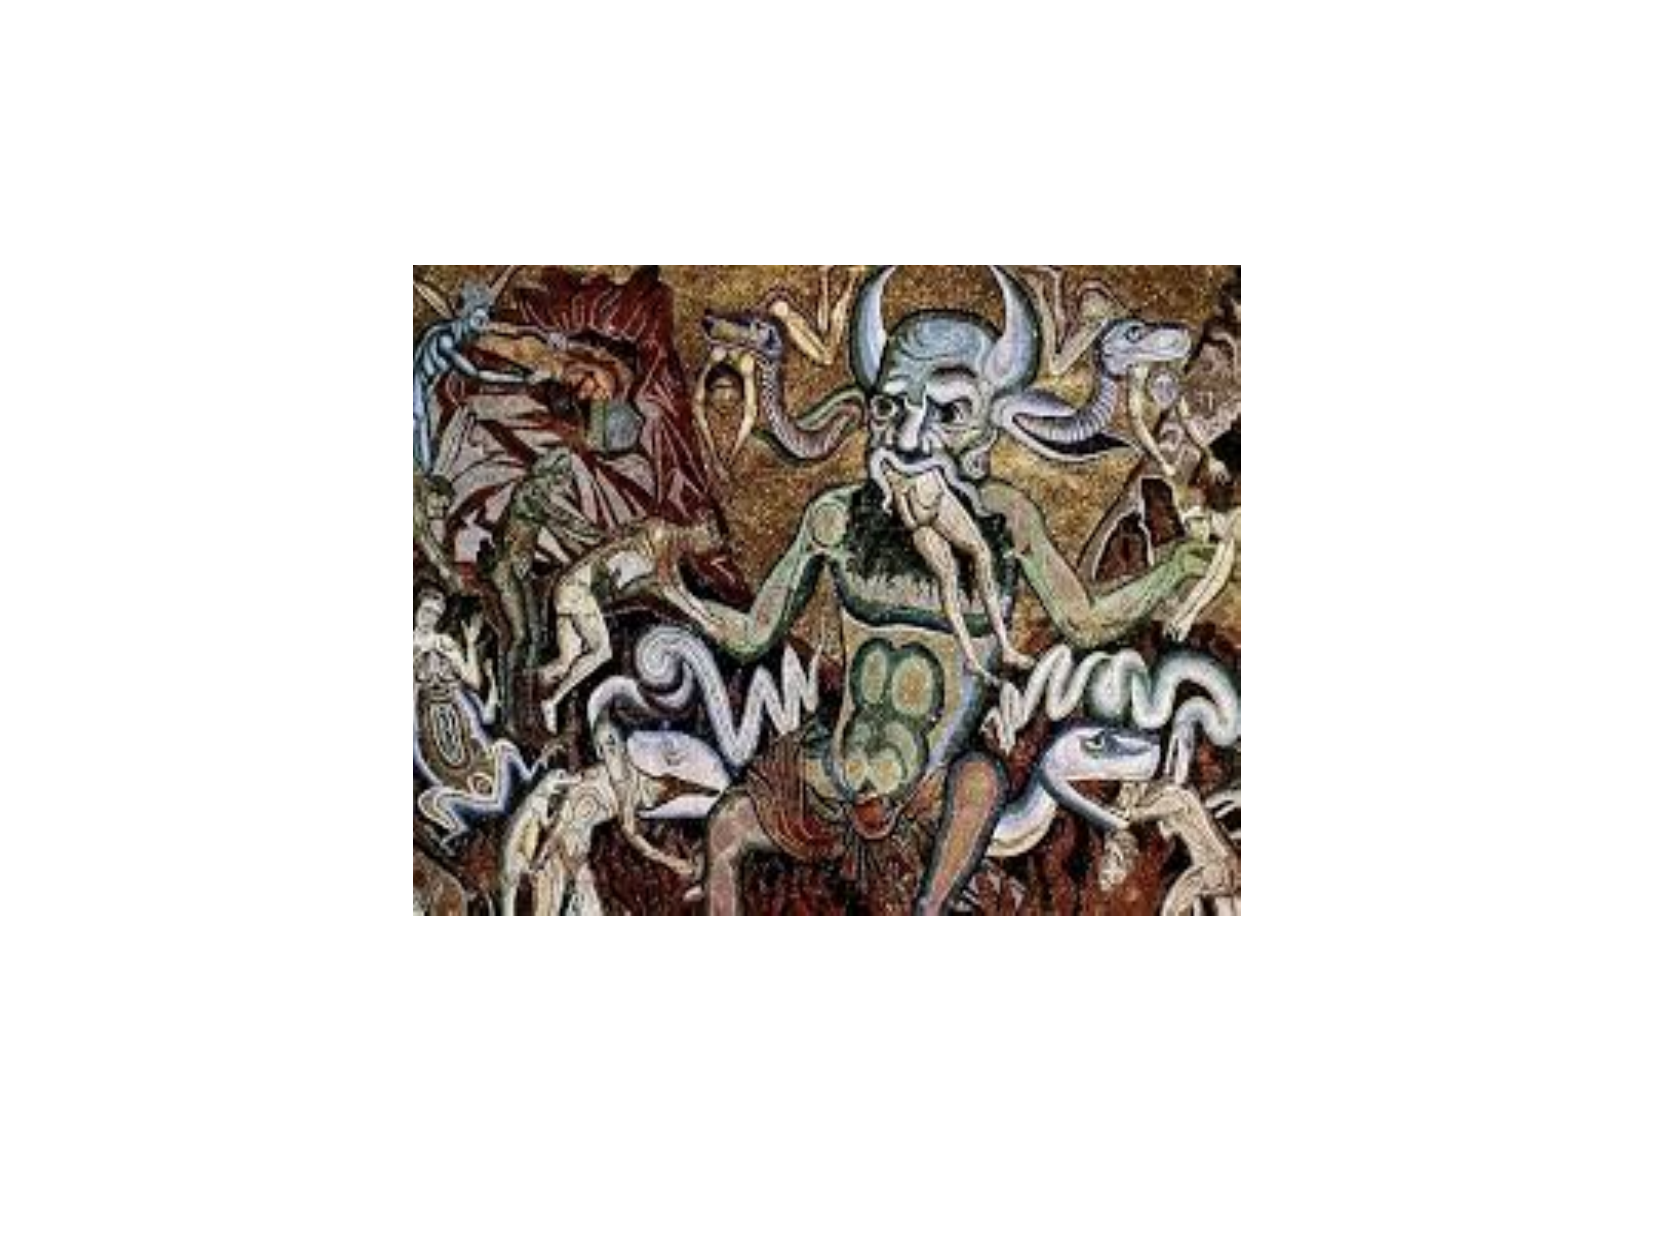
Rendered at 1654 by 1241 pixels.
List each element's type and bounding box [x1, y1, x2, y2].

picture [413, 265, 1241, 916]
